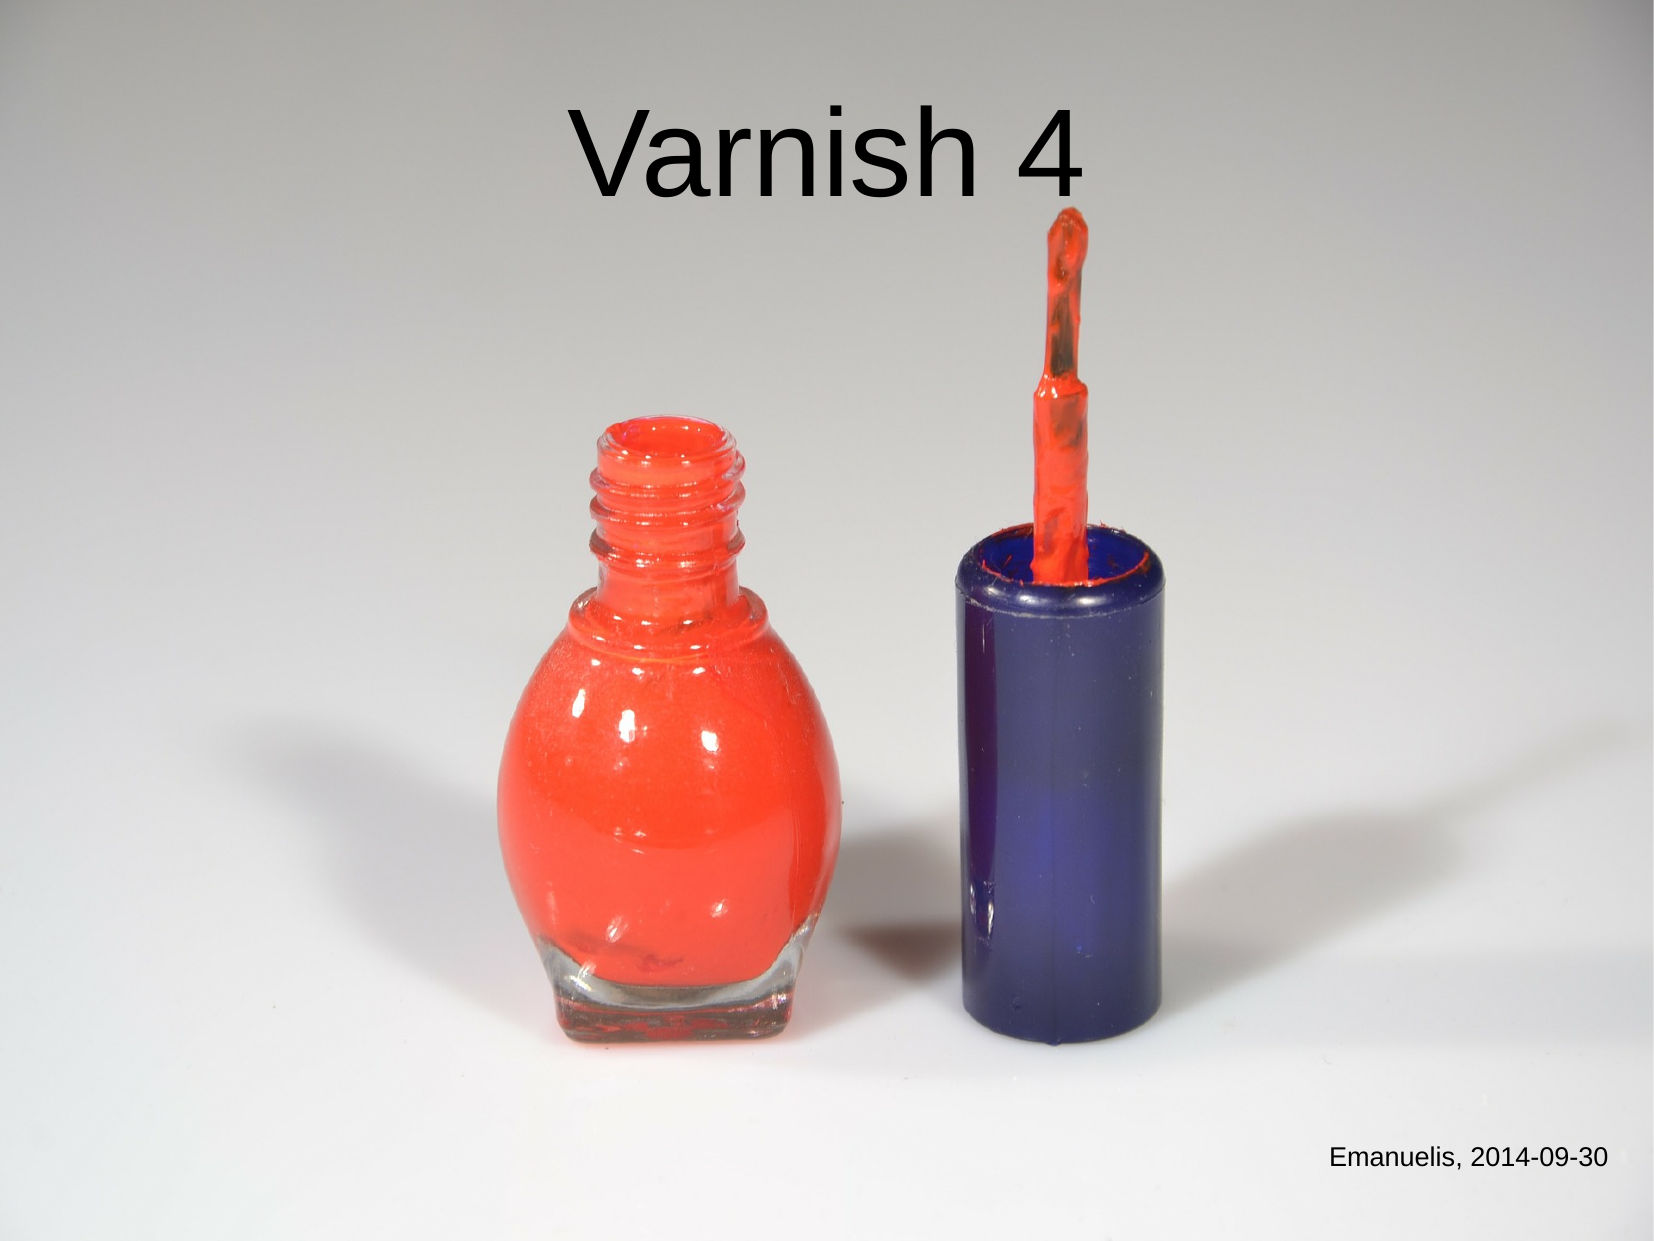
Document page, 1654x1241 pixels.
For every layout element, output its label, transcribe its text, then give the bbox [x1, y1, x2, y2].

title Varnish 4 [82, 49, 1571, 257]
picture [0, 0, 1654, 1241]
subtitle Emanuelis, 2014-09-30 [120, 1124, 1609, 1190]
